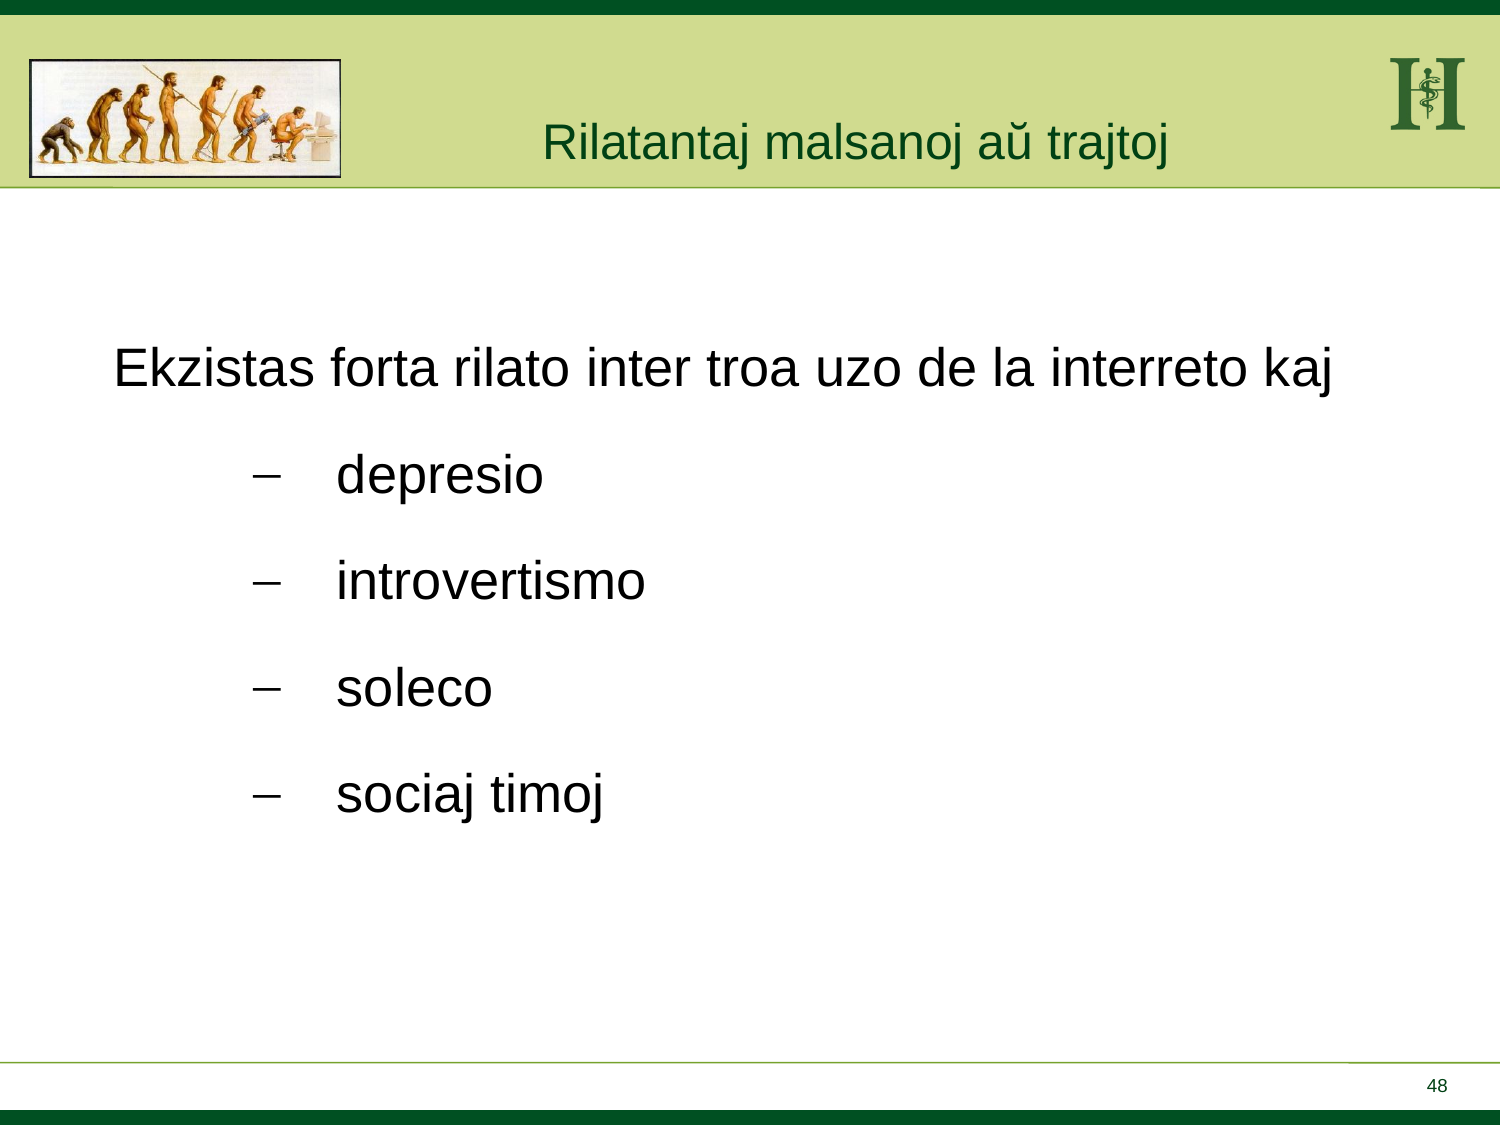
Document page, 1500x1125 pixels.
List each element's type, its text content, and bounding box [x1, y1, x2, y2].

text_box Ekzistas forta rilato inter troa uzo de la interreto kaj depresio introvertismo soleco sociaj timoj [88, 324, 1448, 1065]
picture [0, 15, 1500, 186]
title Rilatantaj malsanoj aŭ trajtoj [265, 27, 1447, 178]
